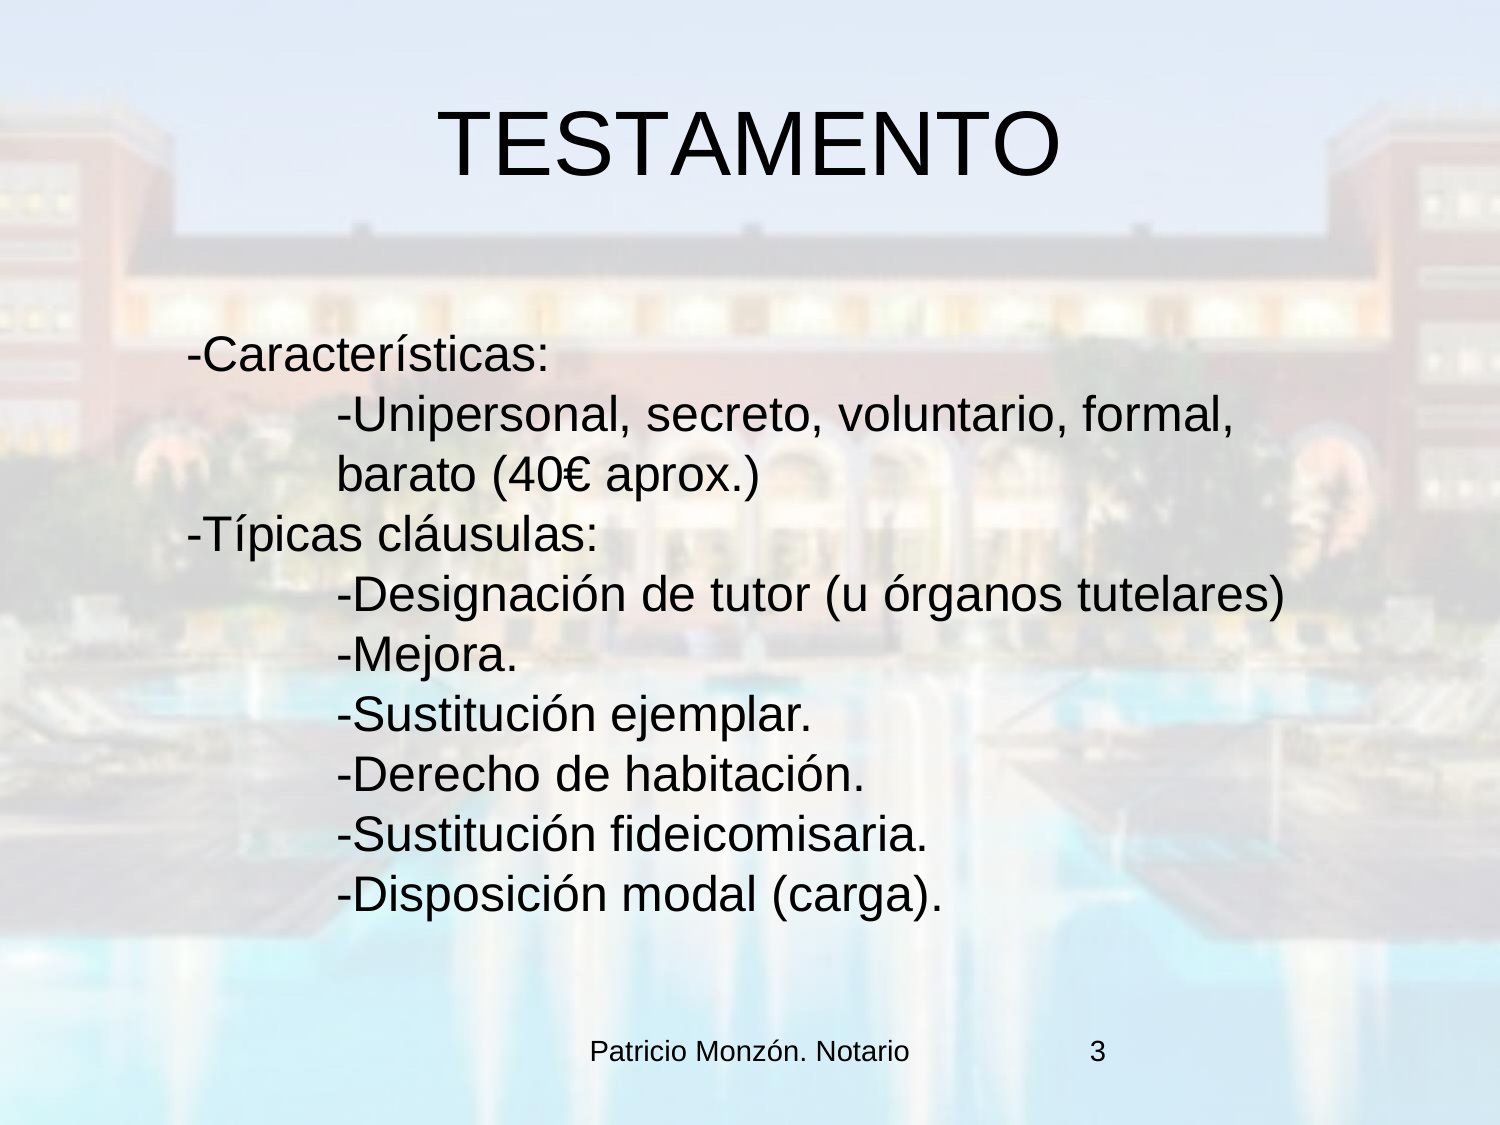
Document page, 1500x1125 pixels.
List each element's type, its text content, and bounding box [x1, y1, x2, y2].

text_box Patricio Monzón. Notario [512, 1024, 988, 1103]
title TESTAMENTO [75, 45, 1426, 233]
text_box [1074, 1024, 1426, 1103]
text_box -Características: -Unipersonal, secreto, voluntario, formal, barato (40€ aprox.) -Típicas cláusulas: -Designación de tutor (u órganos tutelares) -Mejora. -Sustitución ejemplar. -Derecho de habitación. -Sustitución fideicomisaria. -Disposición modal (carga). [171, 314, 1365, 996]
